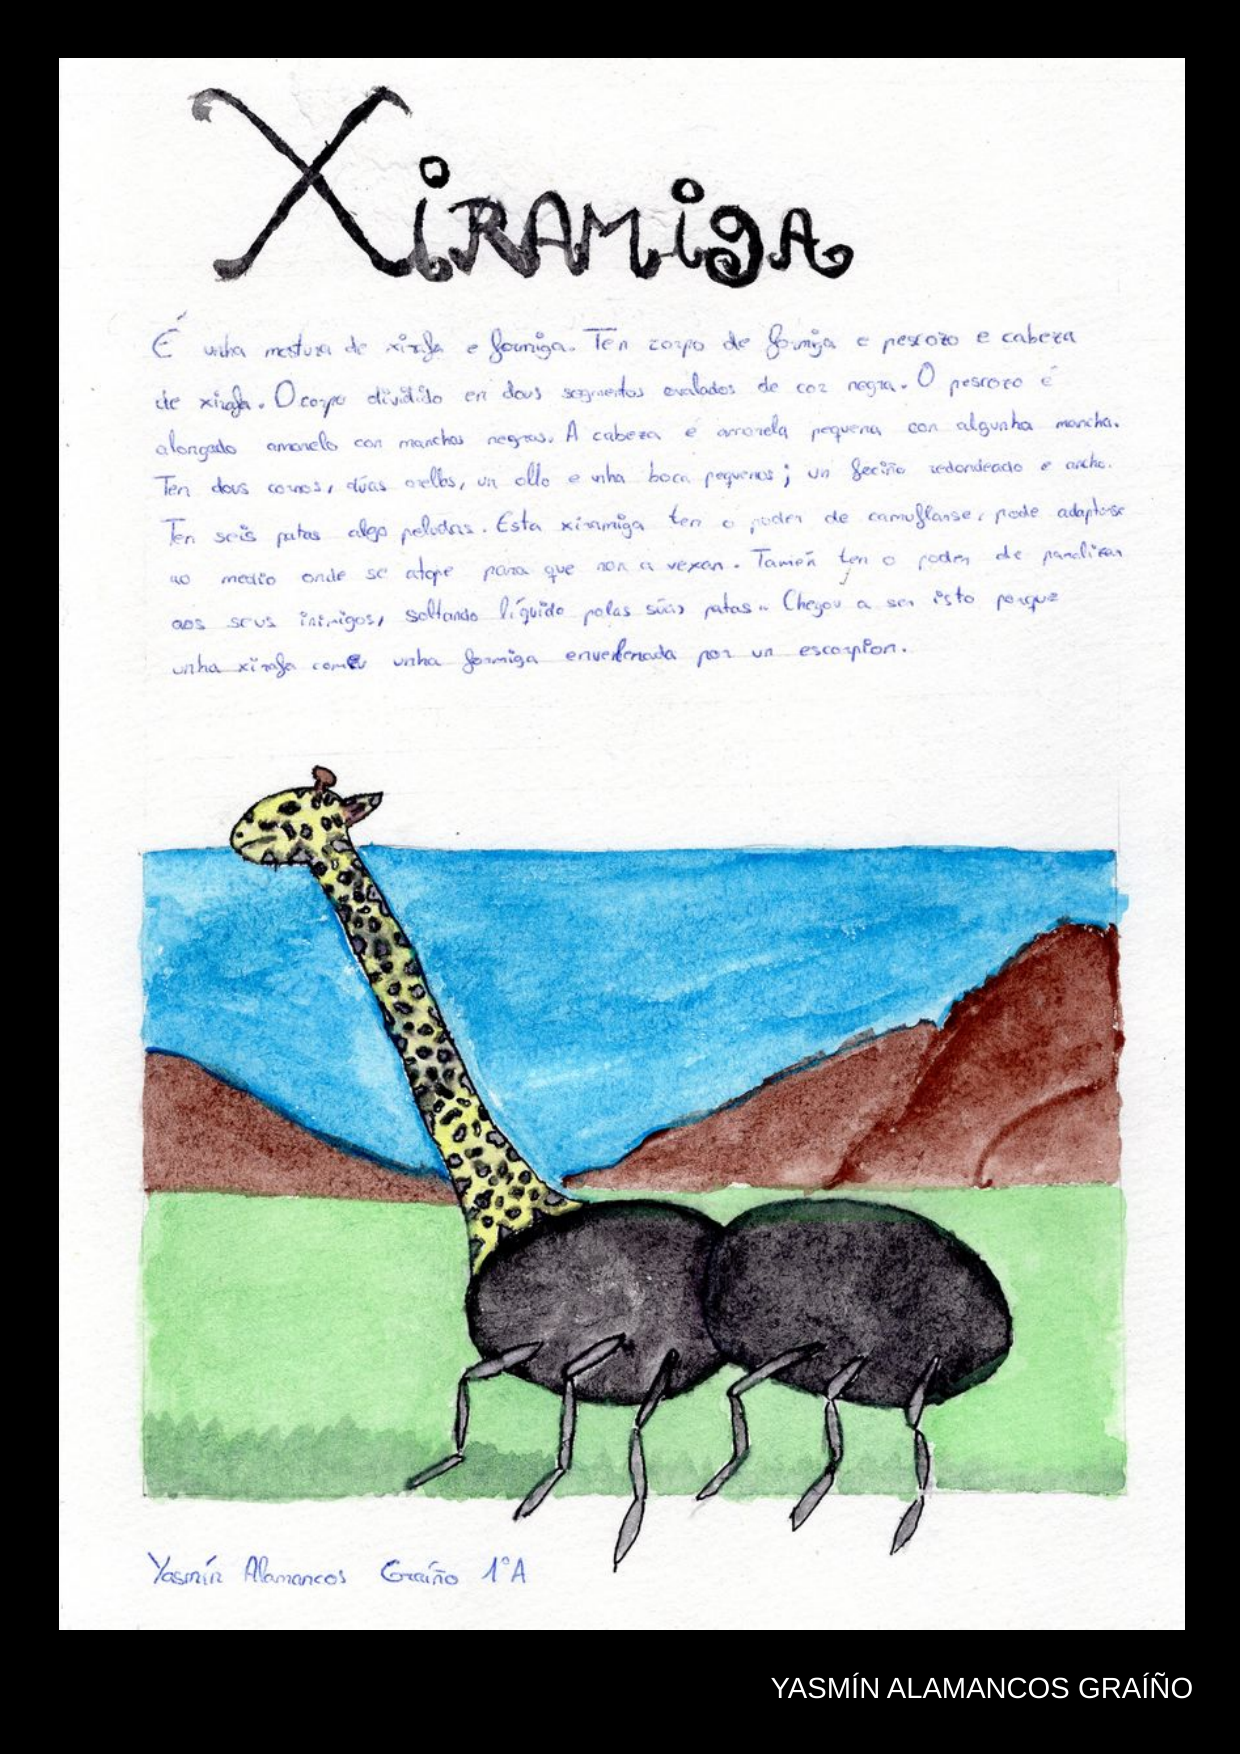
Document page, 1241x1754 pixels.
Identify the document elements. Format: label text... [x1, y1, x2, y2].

picture [59, 58, 1185, 1630]
text_box YASMÍN ALAMANCOS GRAÍÑO [755, 1665, 1211, 1725]
